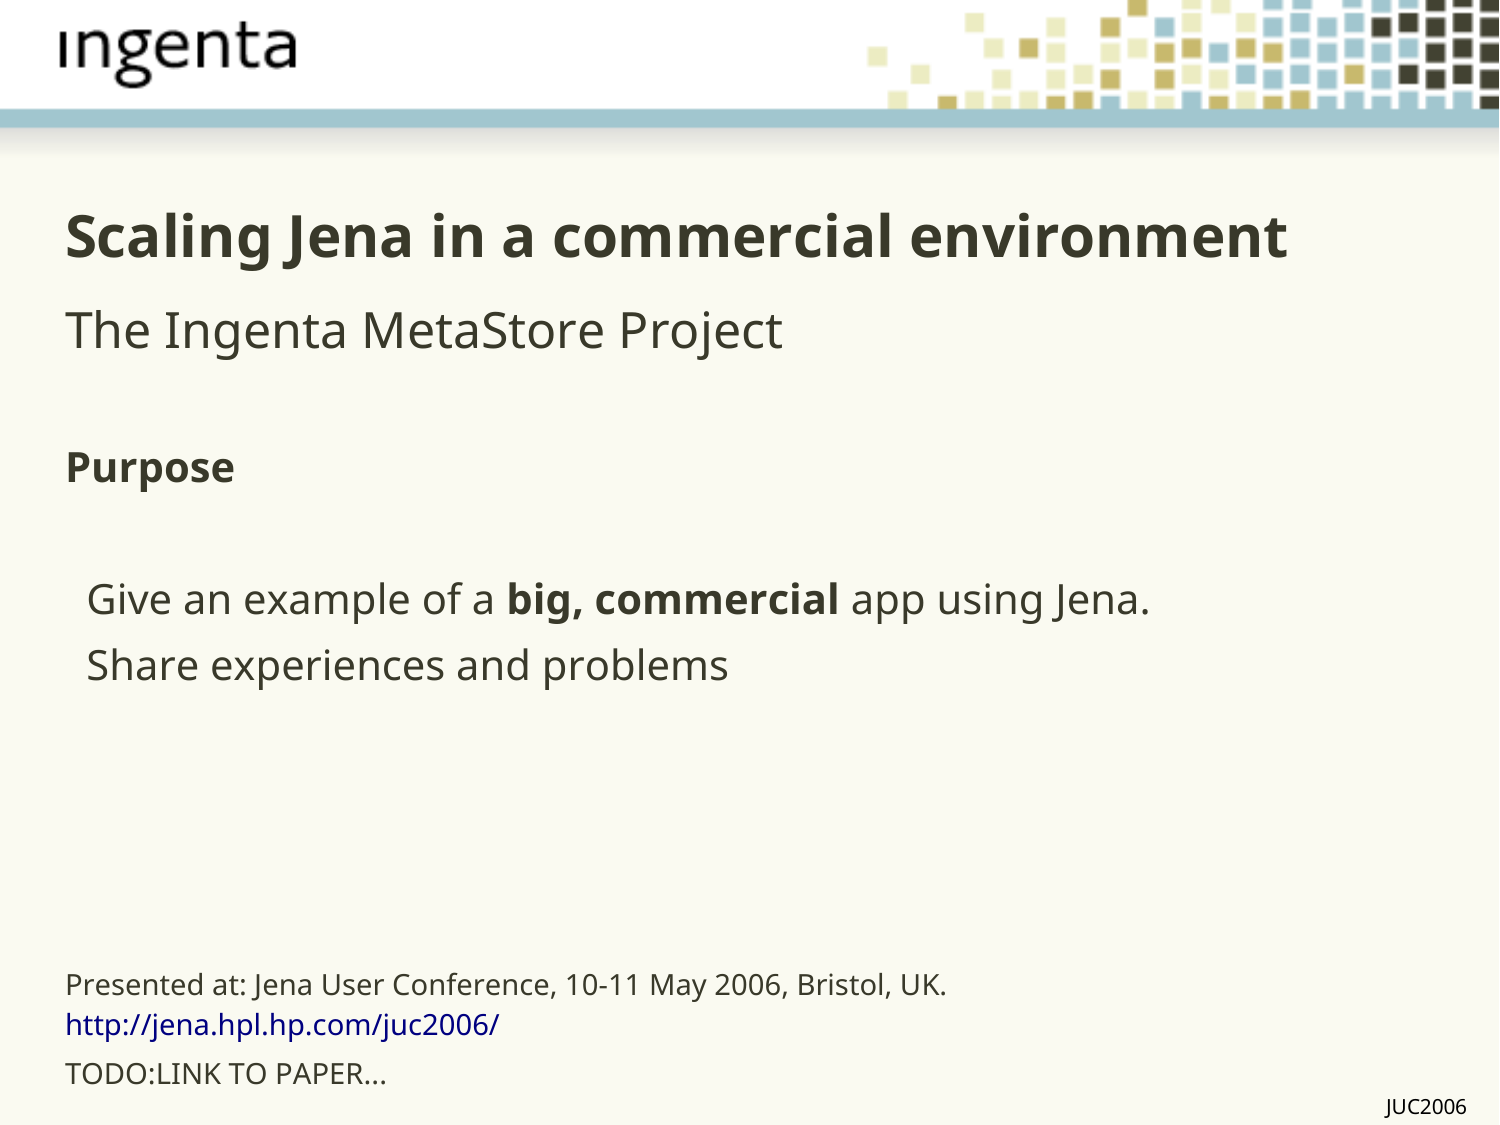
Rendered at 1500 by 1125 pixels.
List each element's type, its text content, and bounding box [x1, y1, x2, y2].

title Scaling Jena in a commercial environment [50, 187, 1472, 273]
list The Ingenta MetaStore Project Purpose Give an example of a big, commercial app using Jena. Share experiences and problems Presented at: Jena User Conference, 10-11 May 2006, Bristol, UK. http://jena.hpl.hp.com/juc2006/ TODO:LINK TO PAPER... [50, 287, 1375, 1080]
picture [0, 0, 1499, 1125]
